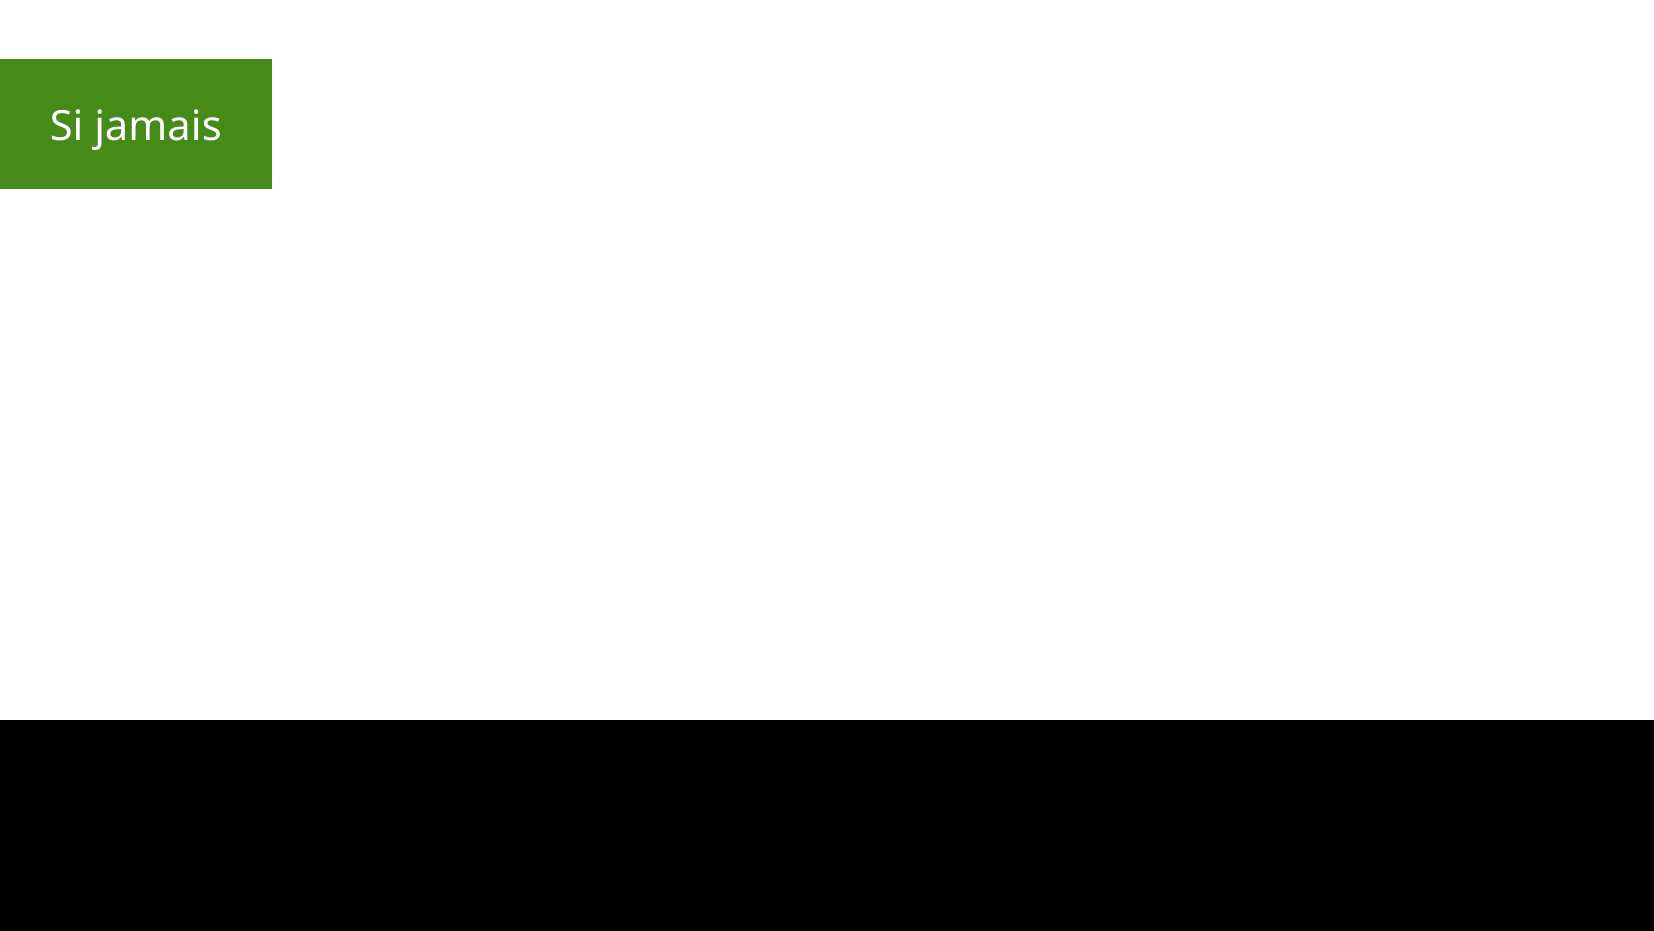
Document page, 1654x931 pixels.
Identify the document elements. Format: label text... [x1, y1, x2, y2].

text_box [0, 720, 1654, 931]
text_box Si jamais [0, 59, 272, 189]
